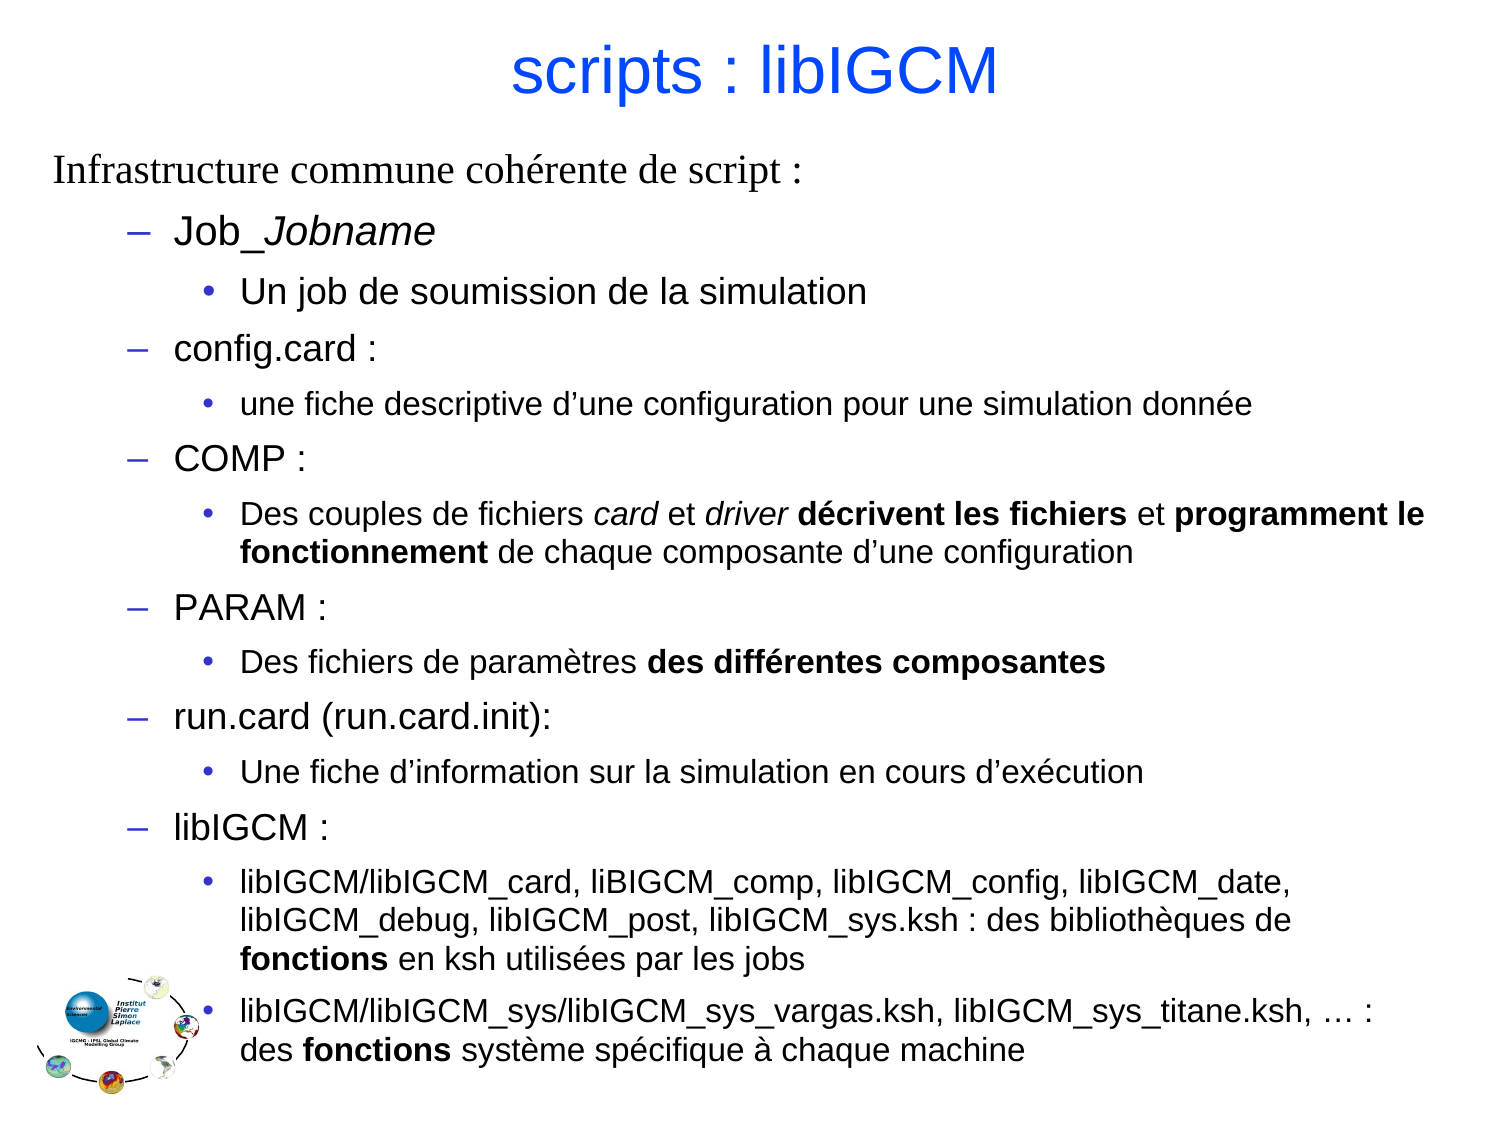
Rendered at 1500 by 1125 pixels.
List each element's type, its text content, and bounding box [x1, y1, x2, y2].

text_box scripts : libIGCM [187, 24, 1326, 113]
picture [44, 1054, 72, 1079]
picture [172, 1013, 200, 1040]
picture [65, 974, 170, 1048]
picture [97, 1069, 125, 1095]
text_box Infrastructure commune cohérente de script : Job_Jobname Un job de soumission de la simulation config.card : une fiche descriptive d’une configuration pour une simulation donnée COMP : Des couples de fichiers card et driver décrivent les fichiers et programment le fonctionnement de chaque composante d’une configuration PARAM : Des fichiers de paramètres des différentes composantes run.card (run.card.init): Une fiche d’information sur la simulation en cours d’exécution libIGCM : libIGCM/libIGCM_card, liBIGCM_comp, libIGCM_config, libIGCM_date, libIGCM_debug, libIGCM_post, libIGCM_sys.ksh : des bibliothèques de fonctions en ksh utilisées par les jobs libIGCM/libIGCM_sys/libIGCM_sys_vargas.ksh, libIGCM_sys_titane.ksh, … : des fonctions système spécifique à chaque machine [37, 137, 1450, 930]
picture [148, 1054, 176, 1080]
